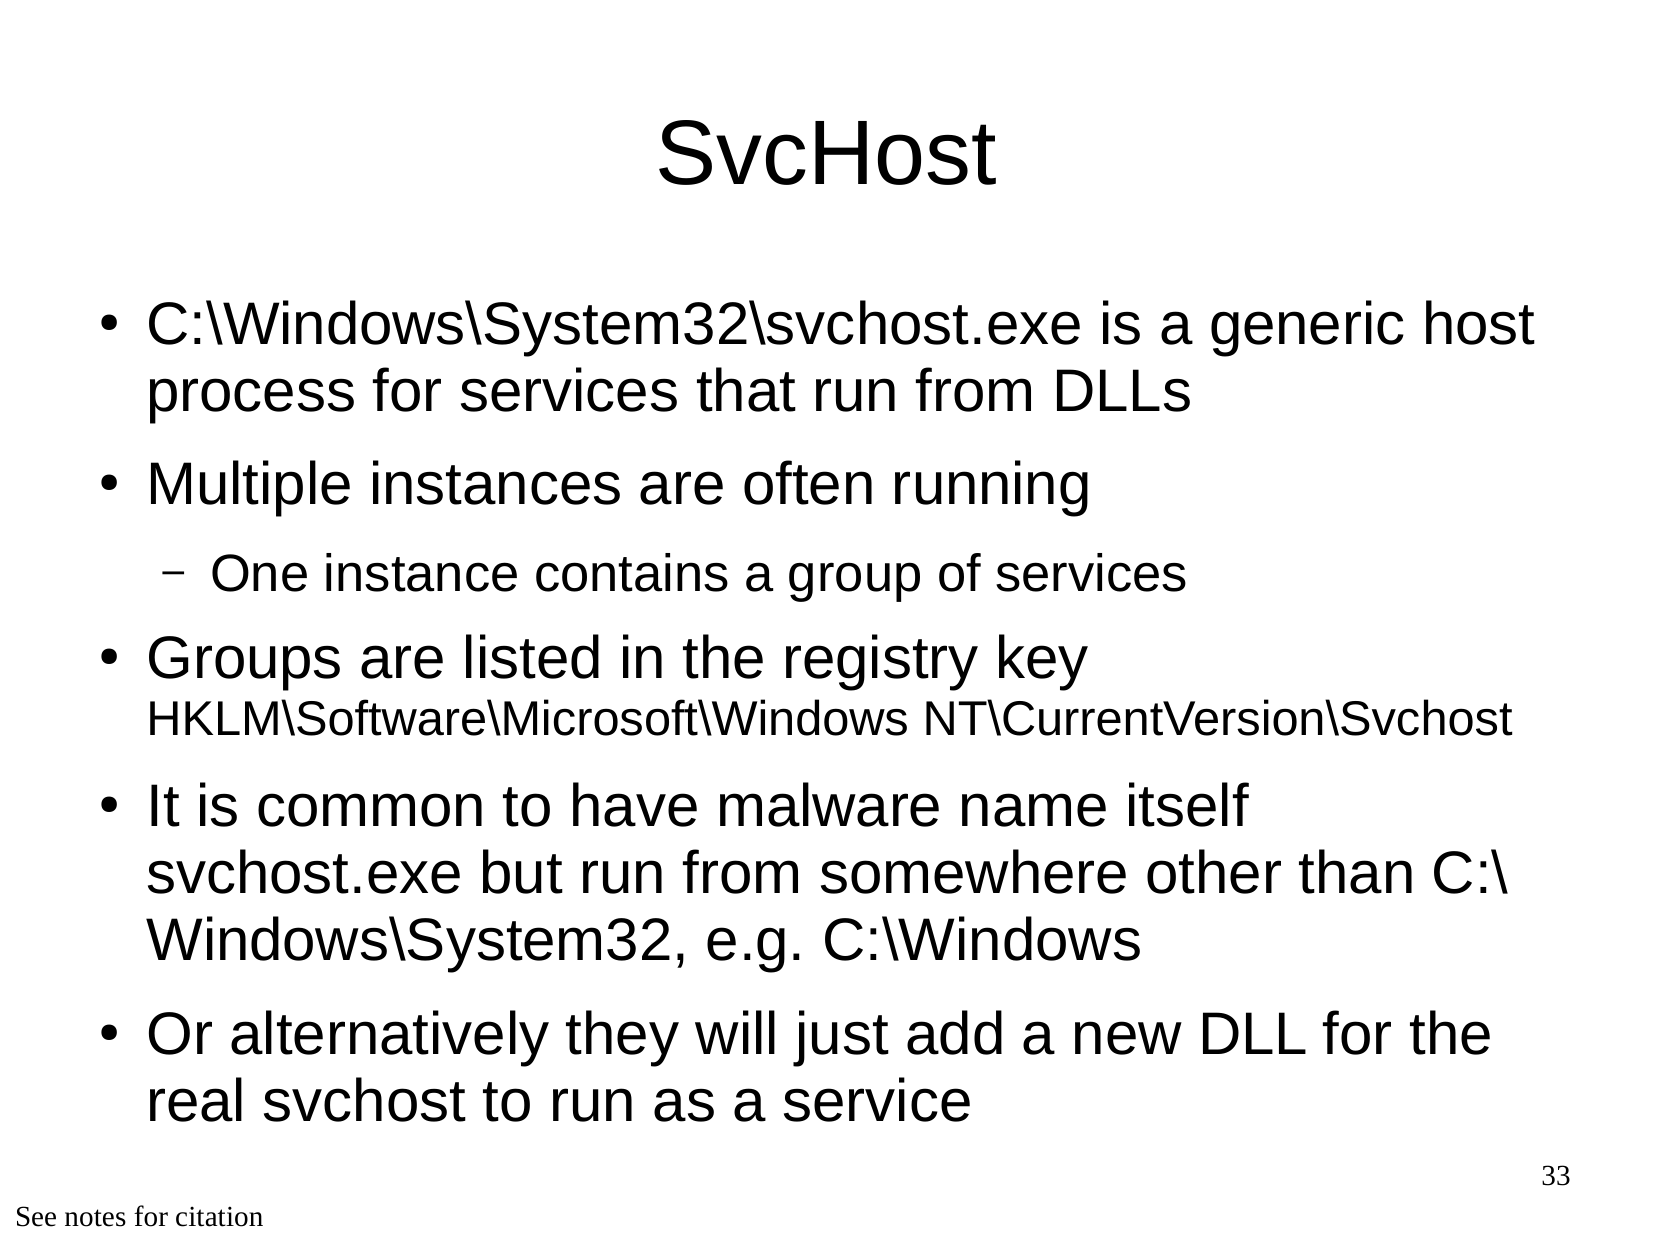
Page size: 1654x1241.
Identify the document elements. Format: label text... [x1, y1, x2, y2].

list C:\Windows\System32\svchost.exe is a generic host process for services that run from DLLs Multiple instances are often running One instance contains a group of services Groups are listed in the registry key HKLM\Software\Microsoft\Windows NT\CurrentVersion\Svchost It is common to have malware name itself svchost.exe but run from somewhere other than C:\Windows\System32, e.g. C:\Windows Or alternatively they will just add a new DLL for the real svchost to run as a service [82, 290, 1576, 1141]
title SvcHost [82, 49, 1571, 257]
